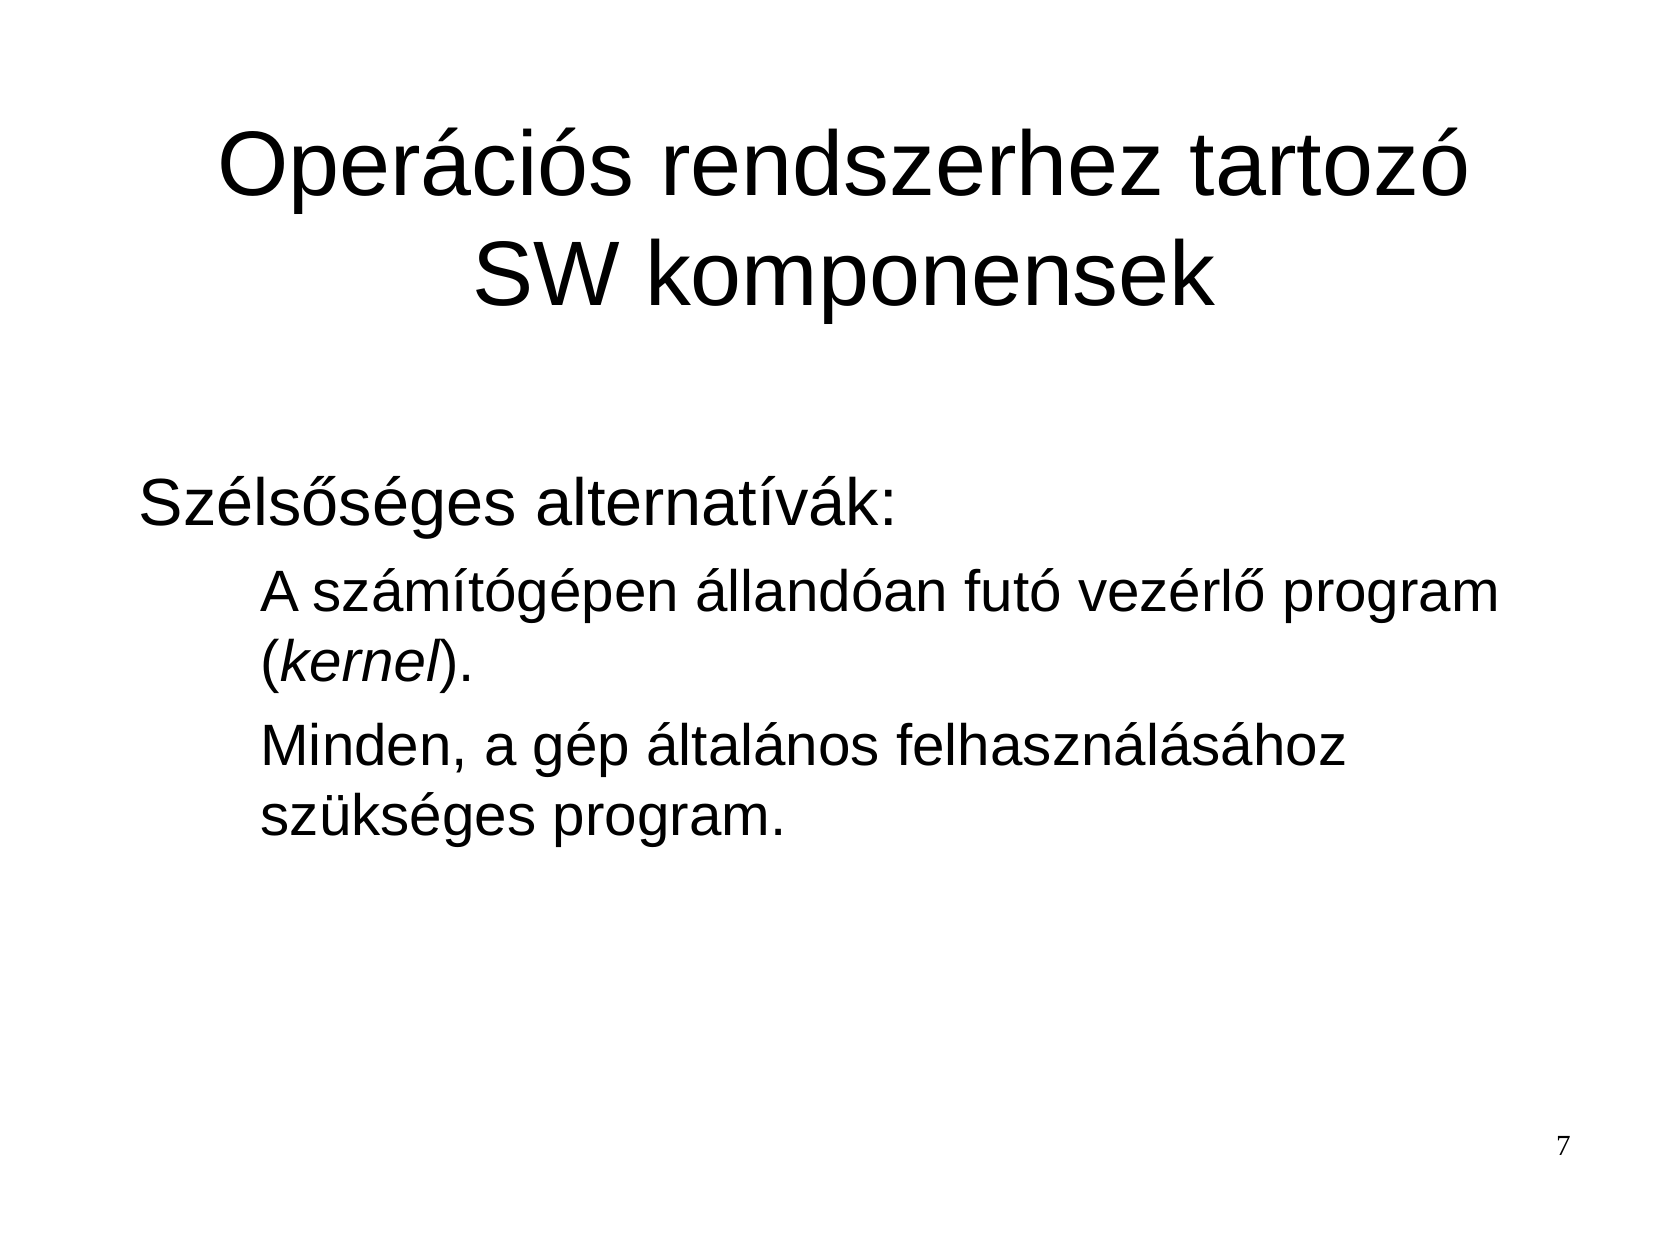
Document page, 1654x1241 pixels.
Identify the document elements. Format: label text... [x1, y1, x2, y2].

list Szélsőséges alternatívák: A számítógépen állandóan futó vezérlő program (kernel). Minden, a gép általános felhasználásához szükséges program. [124, 358, 1530, 1103]
title Operációs rendszerhez tartozó SW komponensek [124, 110, 1530, 317]
